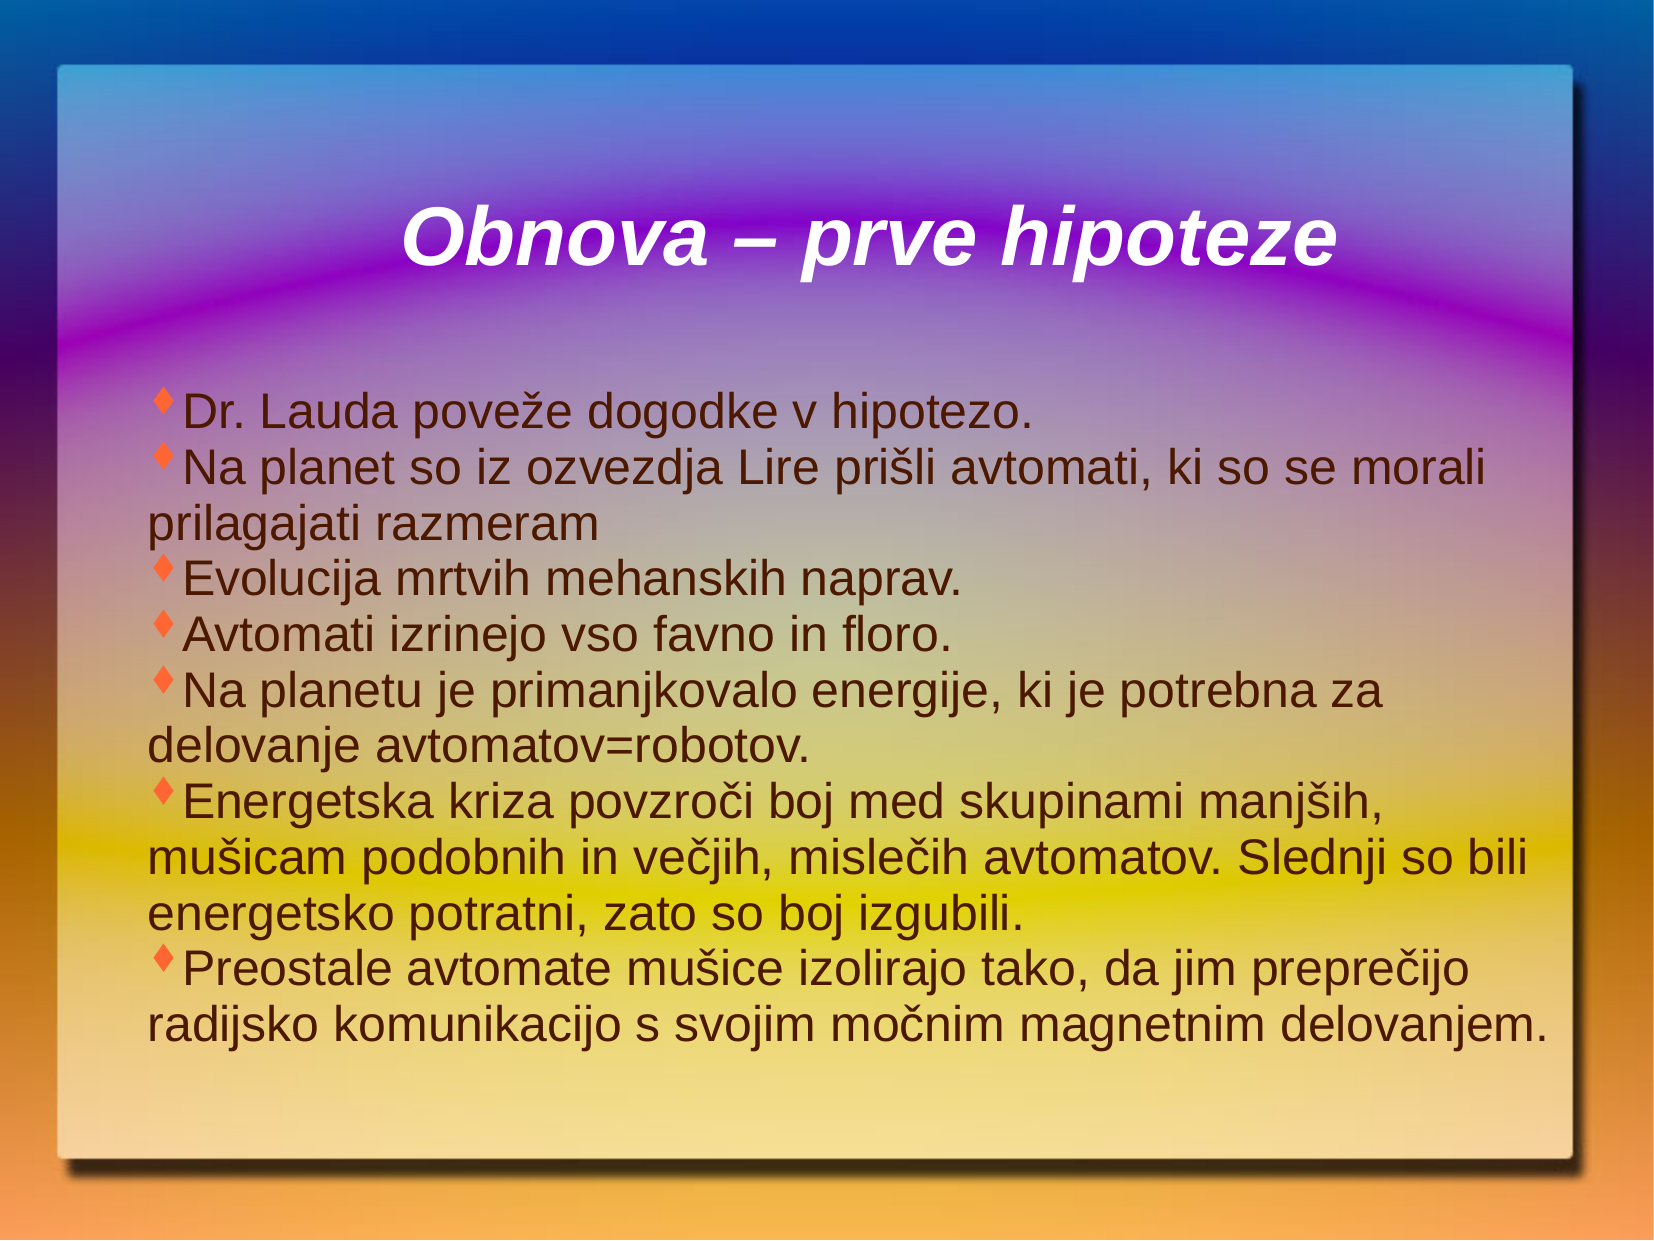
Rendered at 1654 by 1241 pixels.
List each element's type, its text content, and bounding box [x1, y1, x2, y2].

picture [0, 0, 1654, 1240]
list Dr. Lauda poveže dogodke v hipotezo. Na planet so iz ozvezdja Lire prišli avtomati, ki so se morali prilagajati razmeram Evolucija mrtvih mehanskih naprav. Avtomati izrinejo vso favno in floro. Na planetu je primanjkovalo energije, ki je potrebna za delovanje avtomatov=robotov. Energetska kriza povzroči boj med skupinami manjših, mušicam podobnih in večjih, mislečih avtomatov. Slednji so bili energetsko potratni, zato so boj izgubili. Preostale avtomate mušice izolirajo tako, da jim preprečijo radijsko komunikacijo s svojim močnim magnetnim delovanjem. [147, 383, 1560, 1109]
title Obnova – prve hipoteze [126, 134, 1538, 342]
